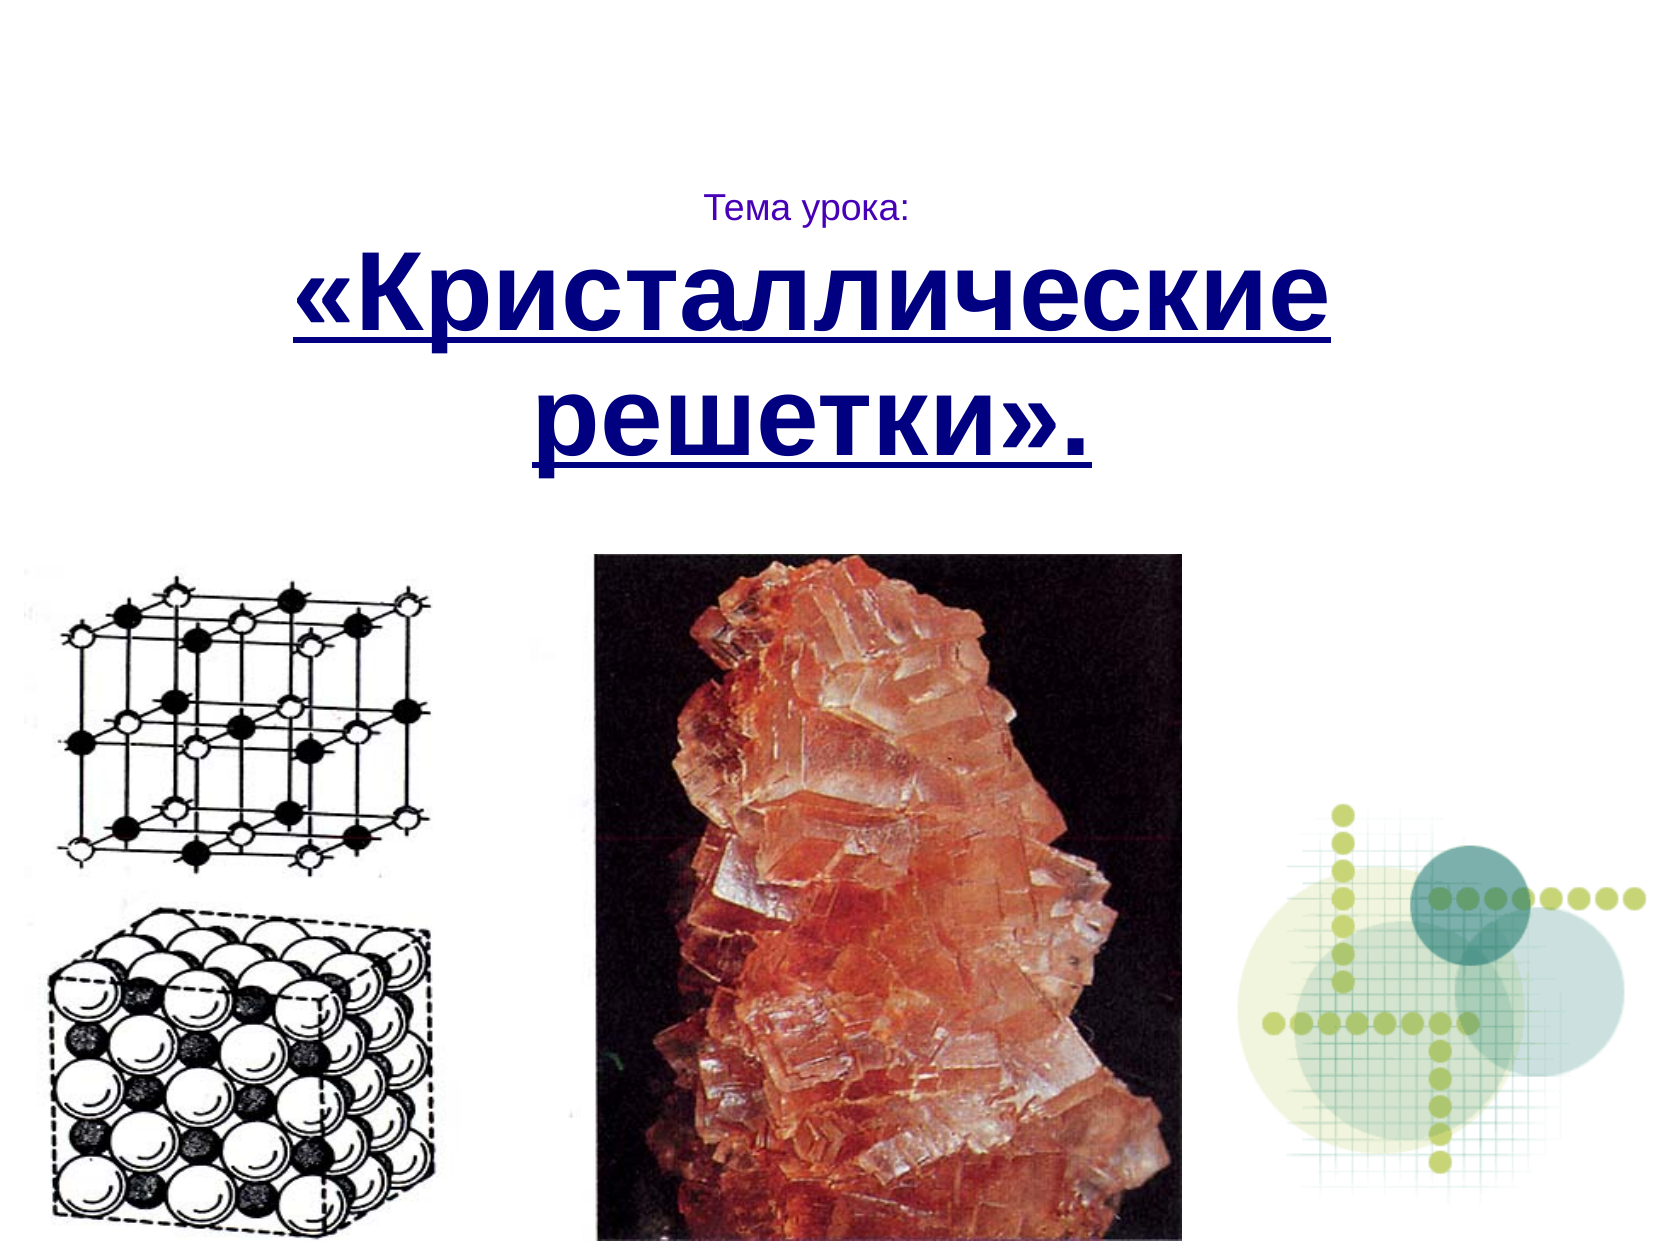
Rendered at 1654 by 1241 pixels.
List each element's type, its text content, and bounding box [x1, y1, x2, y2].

picture [1224, 792, 1654, 1211]
picture [24, 554, 1182, 1241]
text_box Тема урока: «Кристаллические решетки». [147, 179, 1477, 502]
